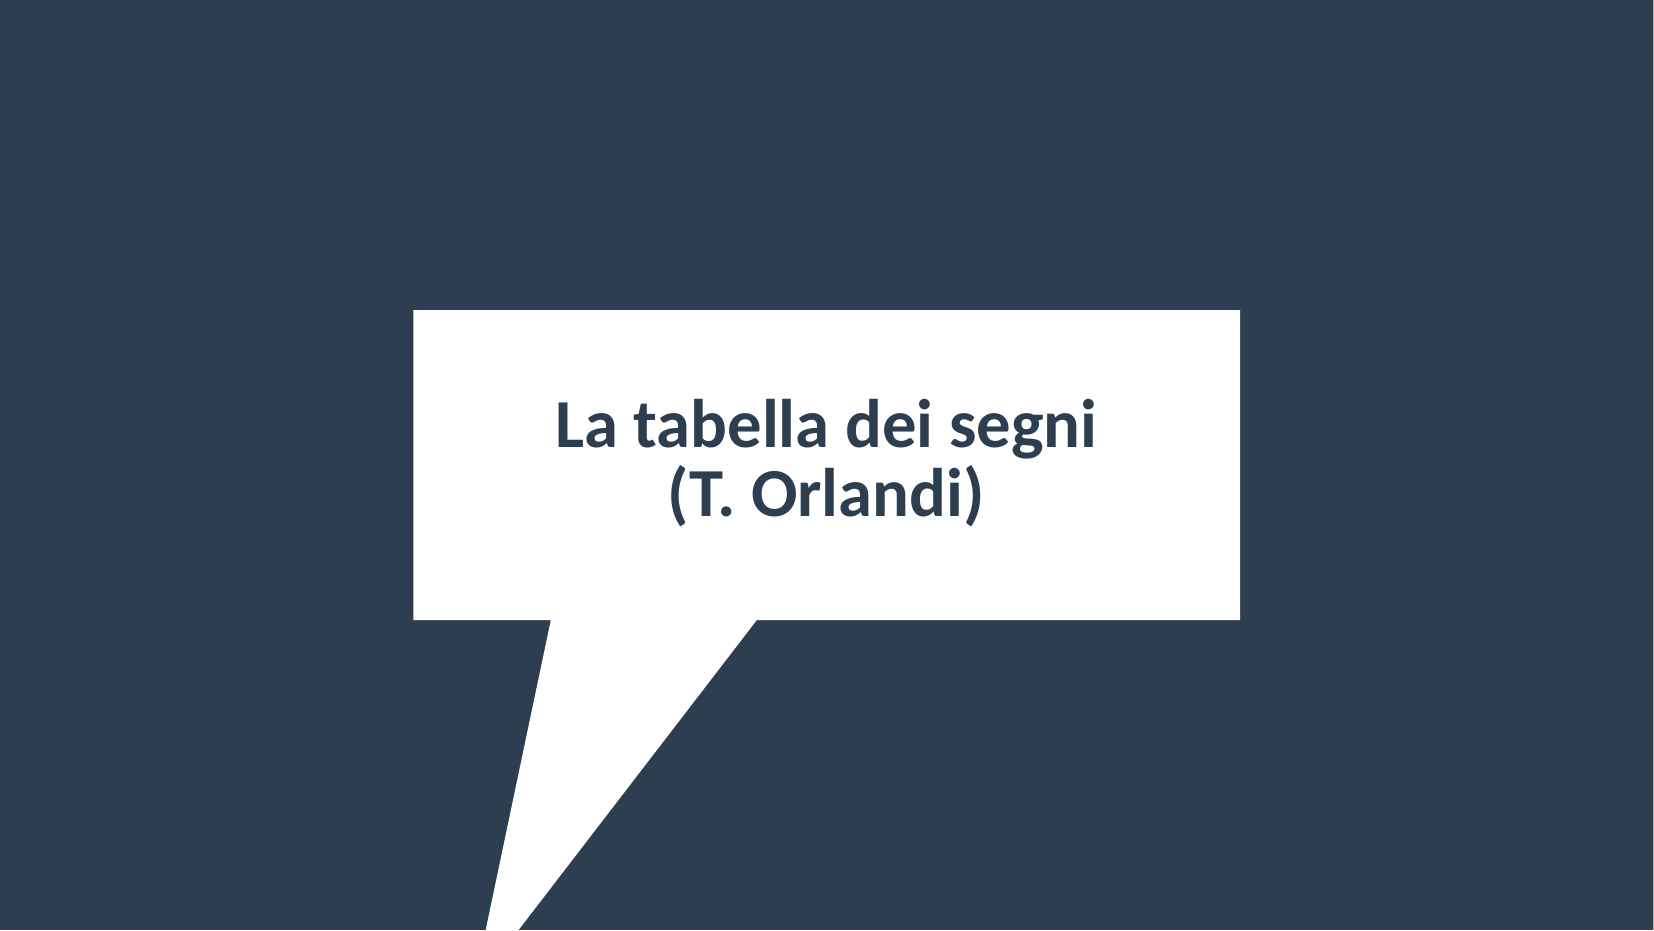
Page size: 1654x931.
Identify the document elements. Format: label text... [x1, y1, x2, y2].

title La tabella dei segni (T. Orlandi) [442, 327, 1211, 603]
